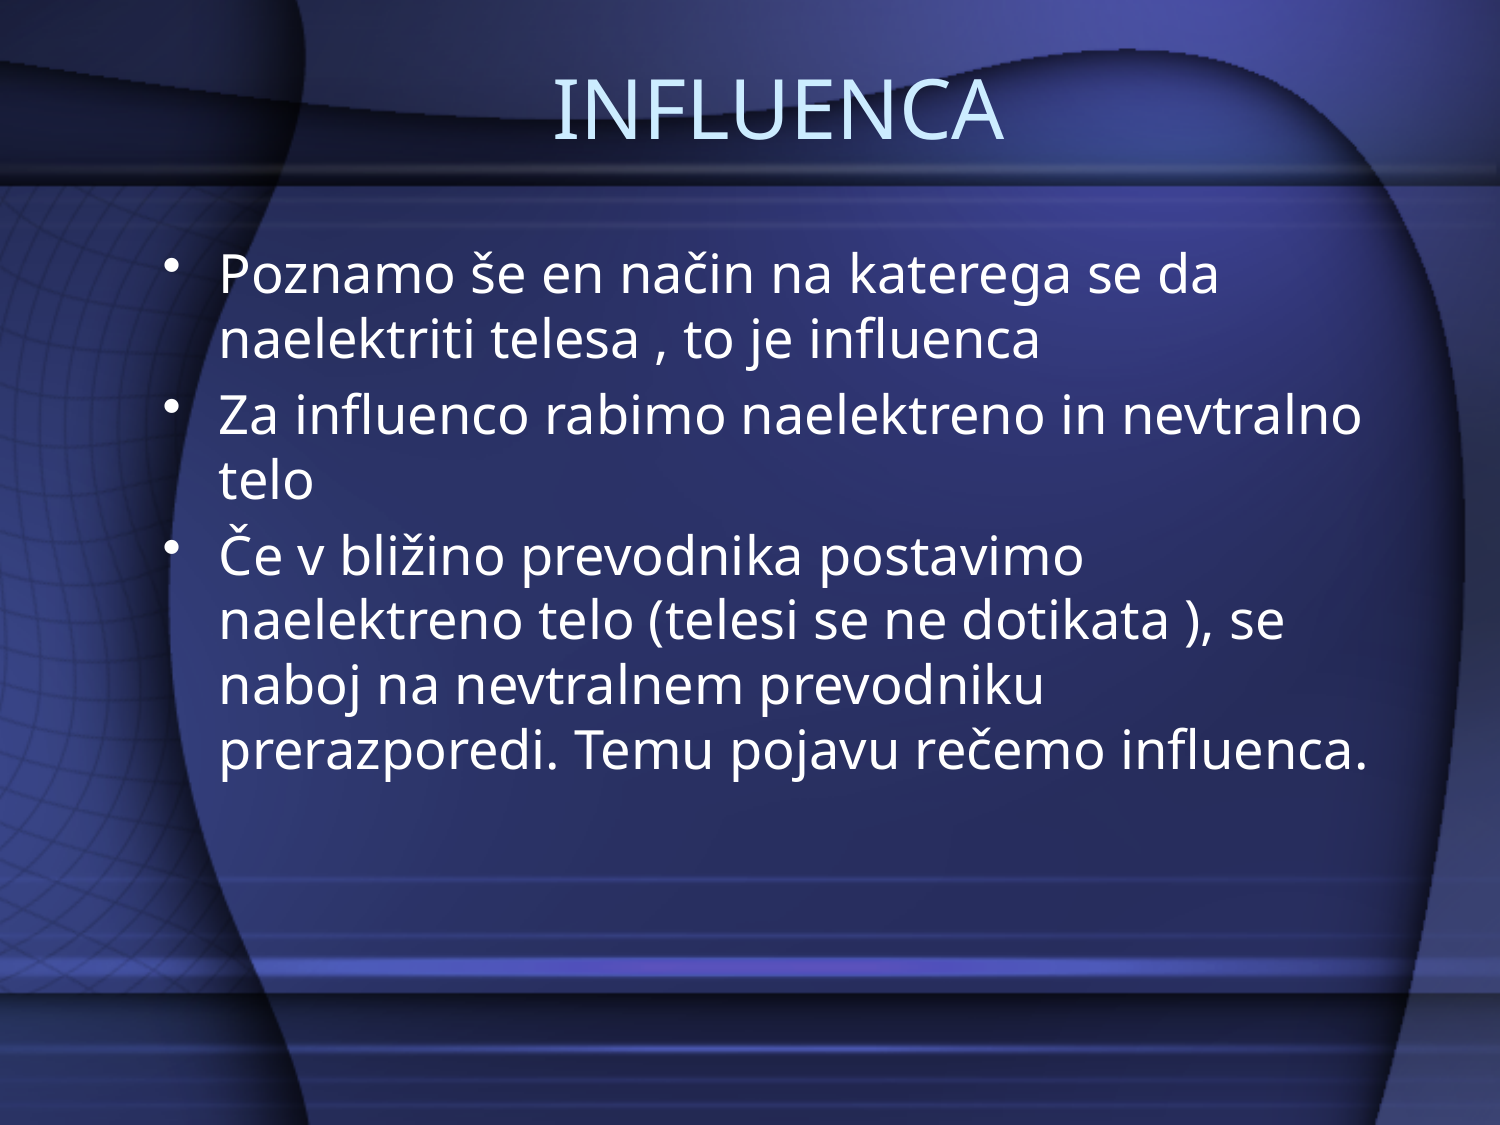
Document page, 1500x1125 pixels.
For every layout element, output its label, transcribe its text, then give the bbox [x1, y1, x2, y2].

list Poznamo še en način na katerega se da naelektriti telesa , to je influenca Za influenco rabimo naelektreno in nevtralno telo Če v bližino prevodnika postavimo naelektreno telo (telesi se ne dotikata ), se naboj na nevtralnem prevodniku prerazporedi. Temu pojavu rečemo influenca. [147, 231, 1411, 1012]
picture [0, 0, 1500, 1125]
title INFLUENCA [147, 31, 1411, 181]
